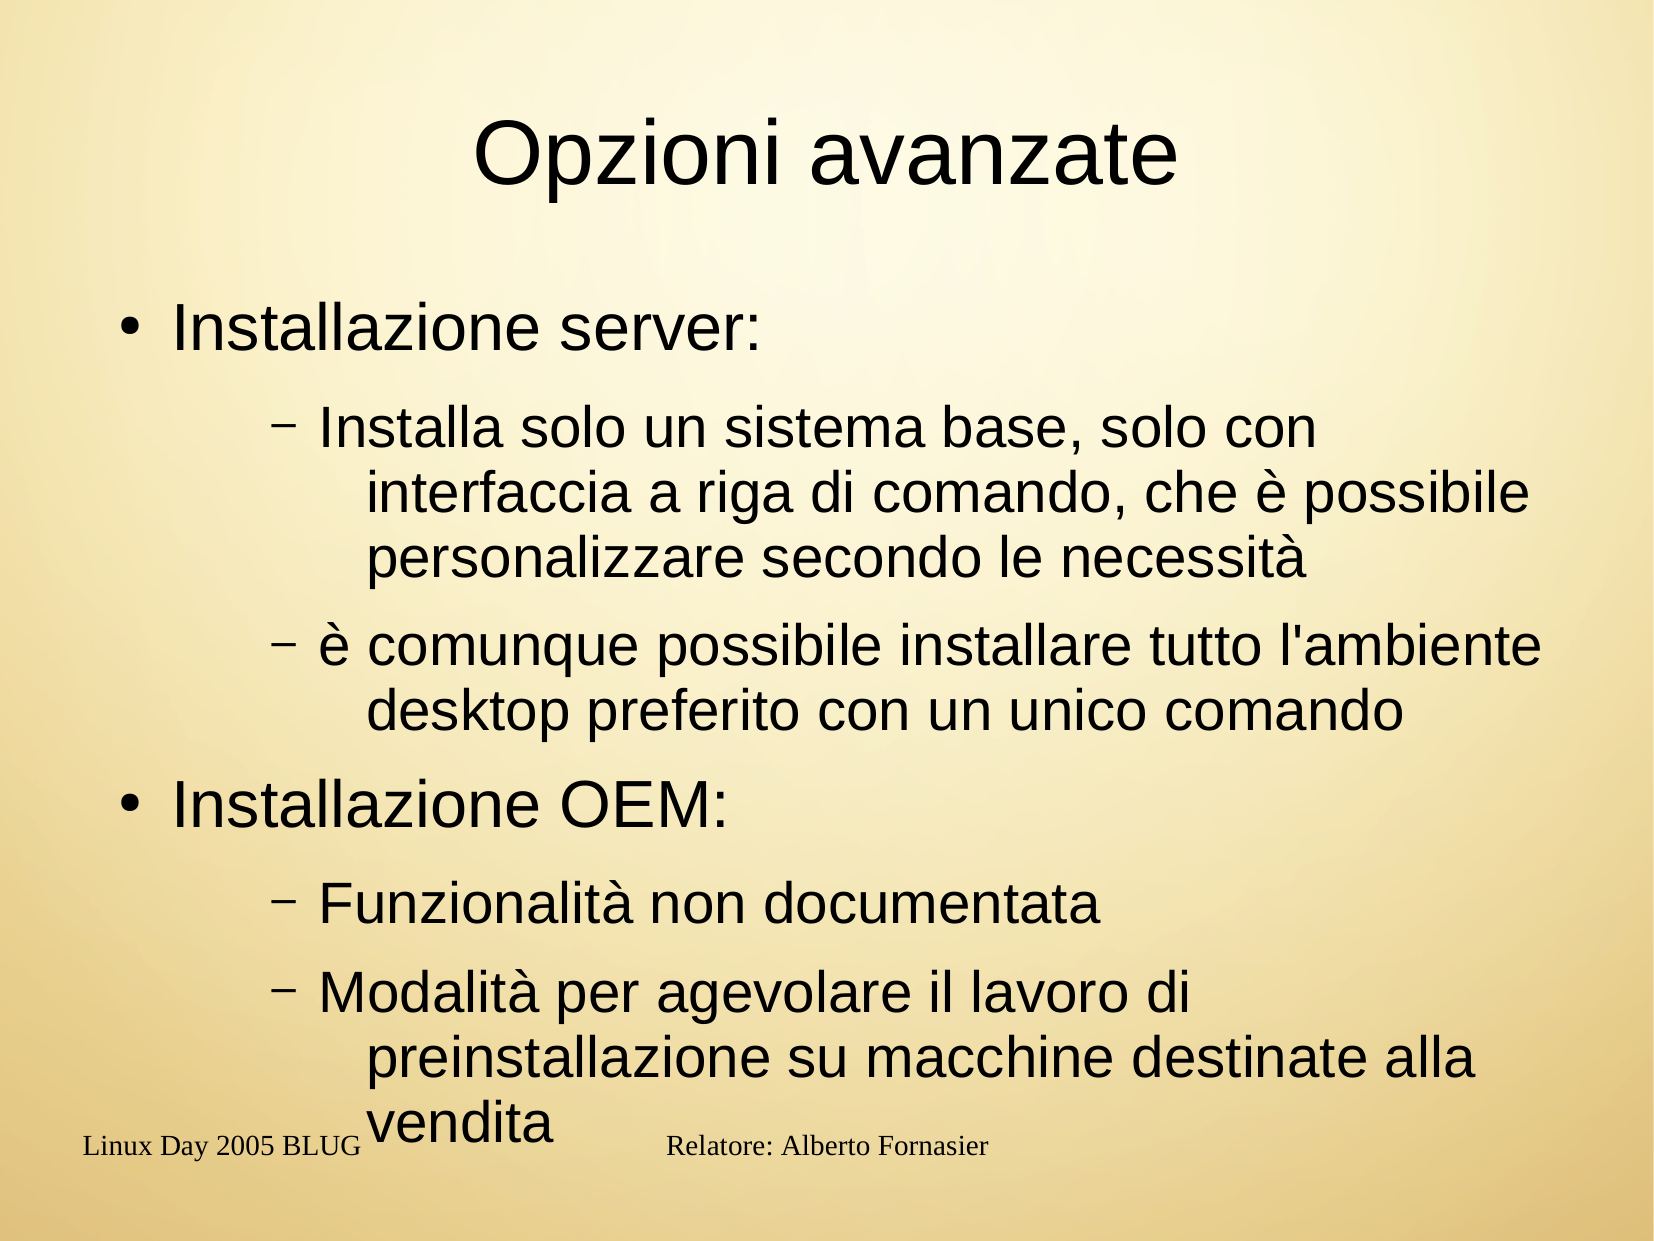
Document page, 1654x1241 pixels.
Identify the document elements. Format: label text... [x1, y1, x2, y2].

picture [0, 0, 1654, 1241]
title Opzioni avanzate [82, 49, 1571, 257]
list Installazione server: Installa solo un sistema base, solo con interfaccia a riga di comando, che è possibile personalizzare secondo le necessità è comunque possibile installare tutto l'ambiente desktop preferito con un unico comando Installazione OEM: Funzionalità non documentata Modalità per agevolare il lavoro di preinstallazione su macchine destinate alla vendita [82, 290, 1571, 1095]
